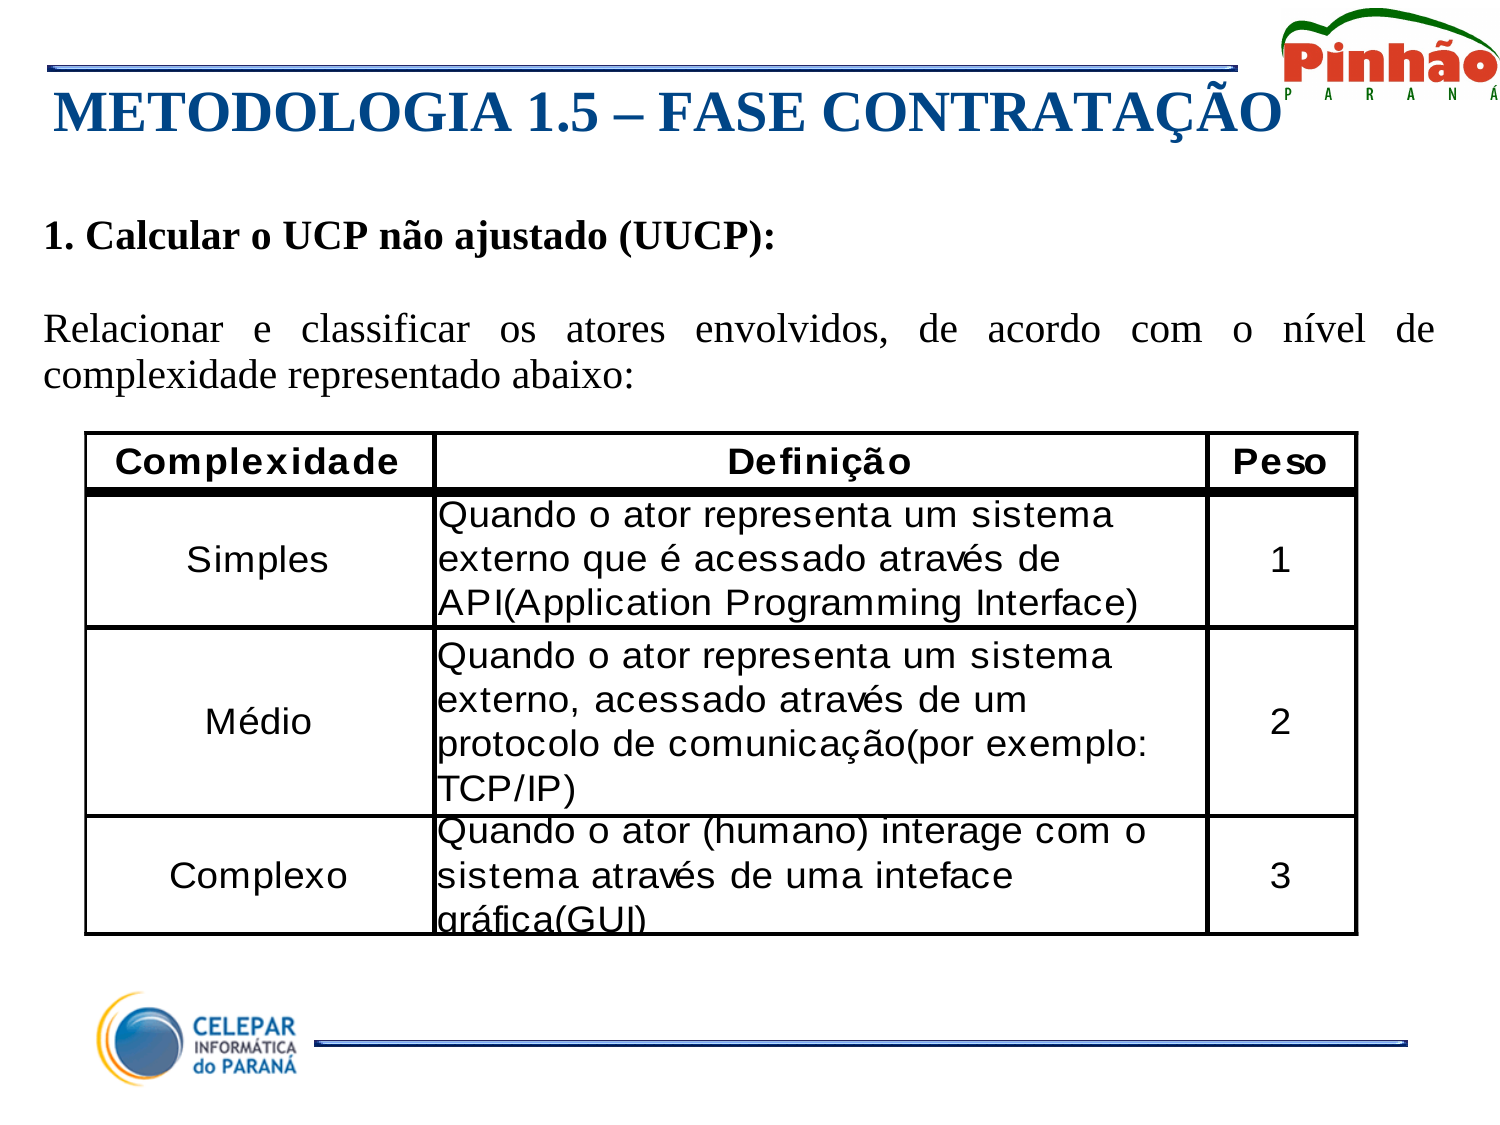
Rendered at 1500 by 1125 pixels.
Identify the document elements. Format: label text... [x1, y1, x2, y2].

chart [84, 425, 1359, 975]
title [78, 21, 1025, 79]
text_box 1. Calcular o UCP não ajustado (UUCP): Relacionar e classificar os atores envolvidos, de acordo com o nível de complexidade representado abaixo: [43, 189, 1437, 414]
text_box [98, 414, 1420, 1125]
text_box METODOLOGIA 1.5 – FASE CONTRATAÇÃO [53, 79, 1284, 156]
picture [1281, 8, 1500, 100]
